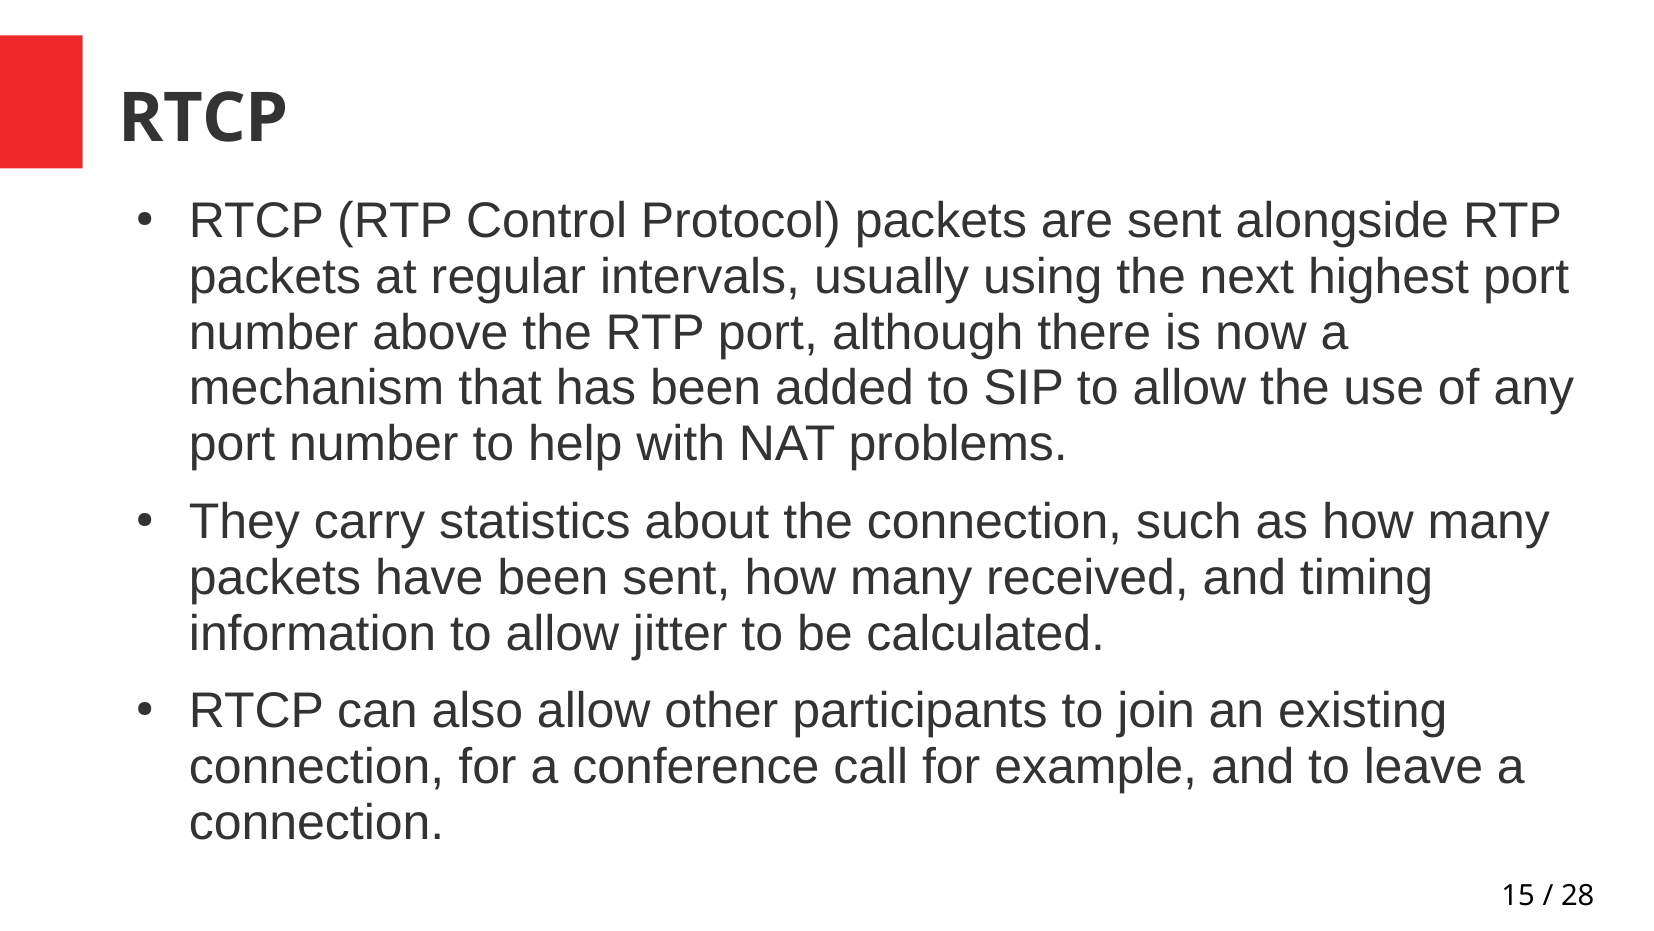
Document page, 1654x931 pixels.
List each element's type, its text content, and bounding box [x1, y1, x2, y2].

title RTCP [118, 37, 1571, 192]
list RTCP (RTP Control Protocol) packets are sent alongside RTP packets at regular intervals, usually using the next highest port number above the RTP port, although there is now a mechanism that has been added to SIP to allow the use of any port number to help with NAT problems. They carry statistics about the connection, such as how many packets have been sent, how many received, and timing information to allow jitter to be calculated. RTCP can also allow other participants to join an existing connection, for a conference call for example, and to leave a connection. [118, 192, 1583, 806]
